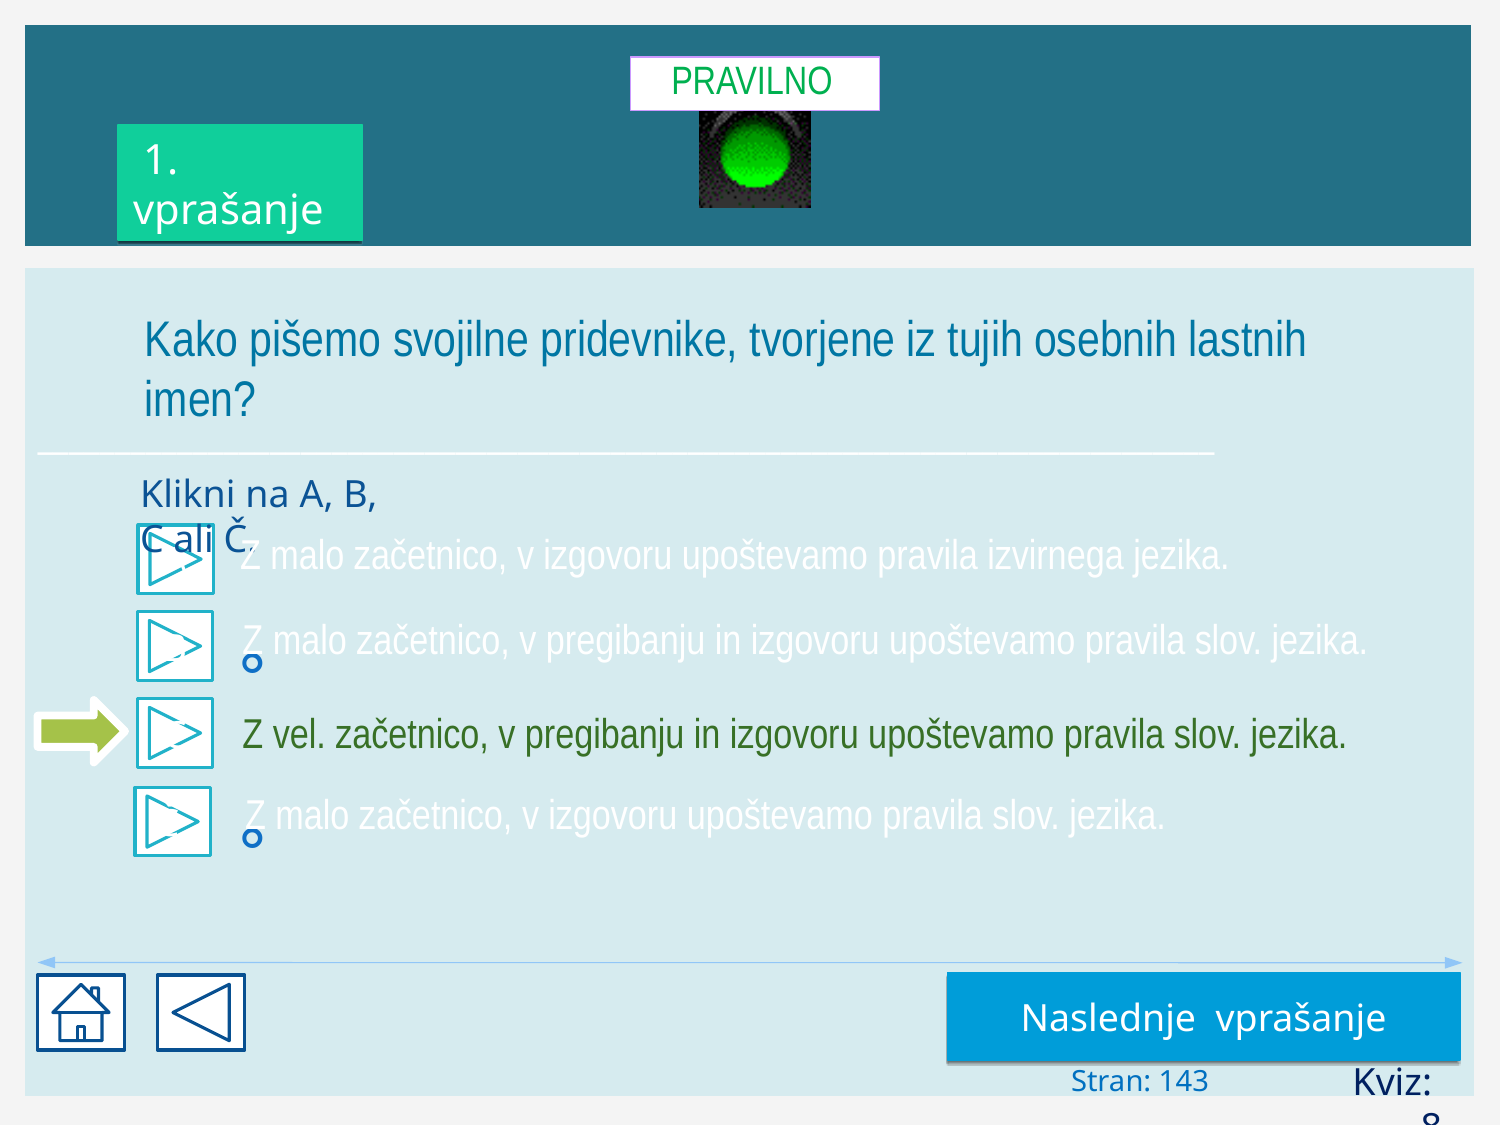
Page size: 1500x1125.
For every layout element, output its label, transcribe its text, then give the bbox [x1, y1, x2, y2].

text_box Naslednje vprašanje [947, 972, 1461, 1061]
text_box Z vel. začetnico, v pregibanju in izgovoru upoštevamo pravila slov. jezika. [227, 698, 1463, 765]
text_box Z malo začetnico, v pregibanju in izgovoru upoštevamo pravila slov. jezika. [227, 605, 1463, 671]
text_box 1. vprašanje [118, 125, 363, 191]
text_box PRAVILNO [630, 56, 880, 111]
picture [699, 111, 811, 208]
text_box ____________________________________________________________________________ [22, 404, 1488, 466]
text_box Č. [135, 787, 211, 856]
text_box Klikni na A, B, C ali Č. [125, 466, 413, 524]
text_box Z malo začetnico, v izgovoru upoštevamo pravila slov. jezika. [230, 780, 1407, 846]
text_box [0, 0, 1500, 1125]
text_box B [137, 611, 213, 681]
text_box Stran: 143 [975, 1055, 1313, 1106]
text_box Kako pišemo svojilne pridevnike, tvorjene iz tujih osebnih lastnih imen? [129, 298, 1368, 436]
text_box Kviz: 8 [1337, 1050, 1475, 1111]
text_box C [137, 698, 213, 768]
text_box A [138, 524, 214, 594]
text_box [1426, 1116, 1435, 1124]
text_box Z malo začetnico, v izgovoru upoštevamo pravila izvirnega jezika. [224, 519, 1463, 586]
